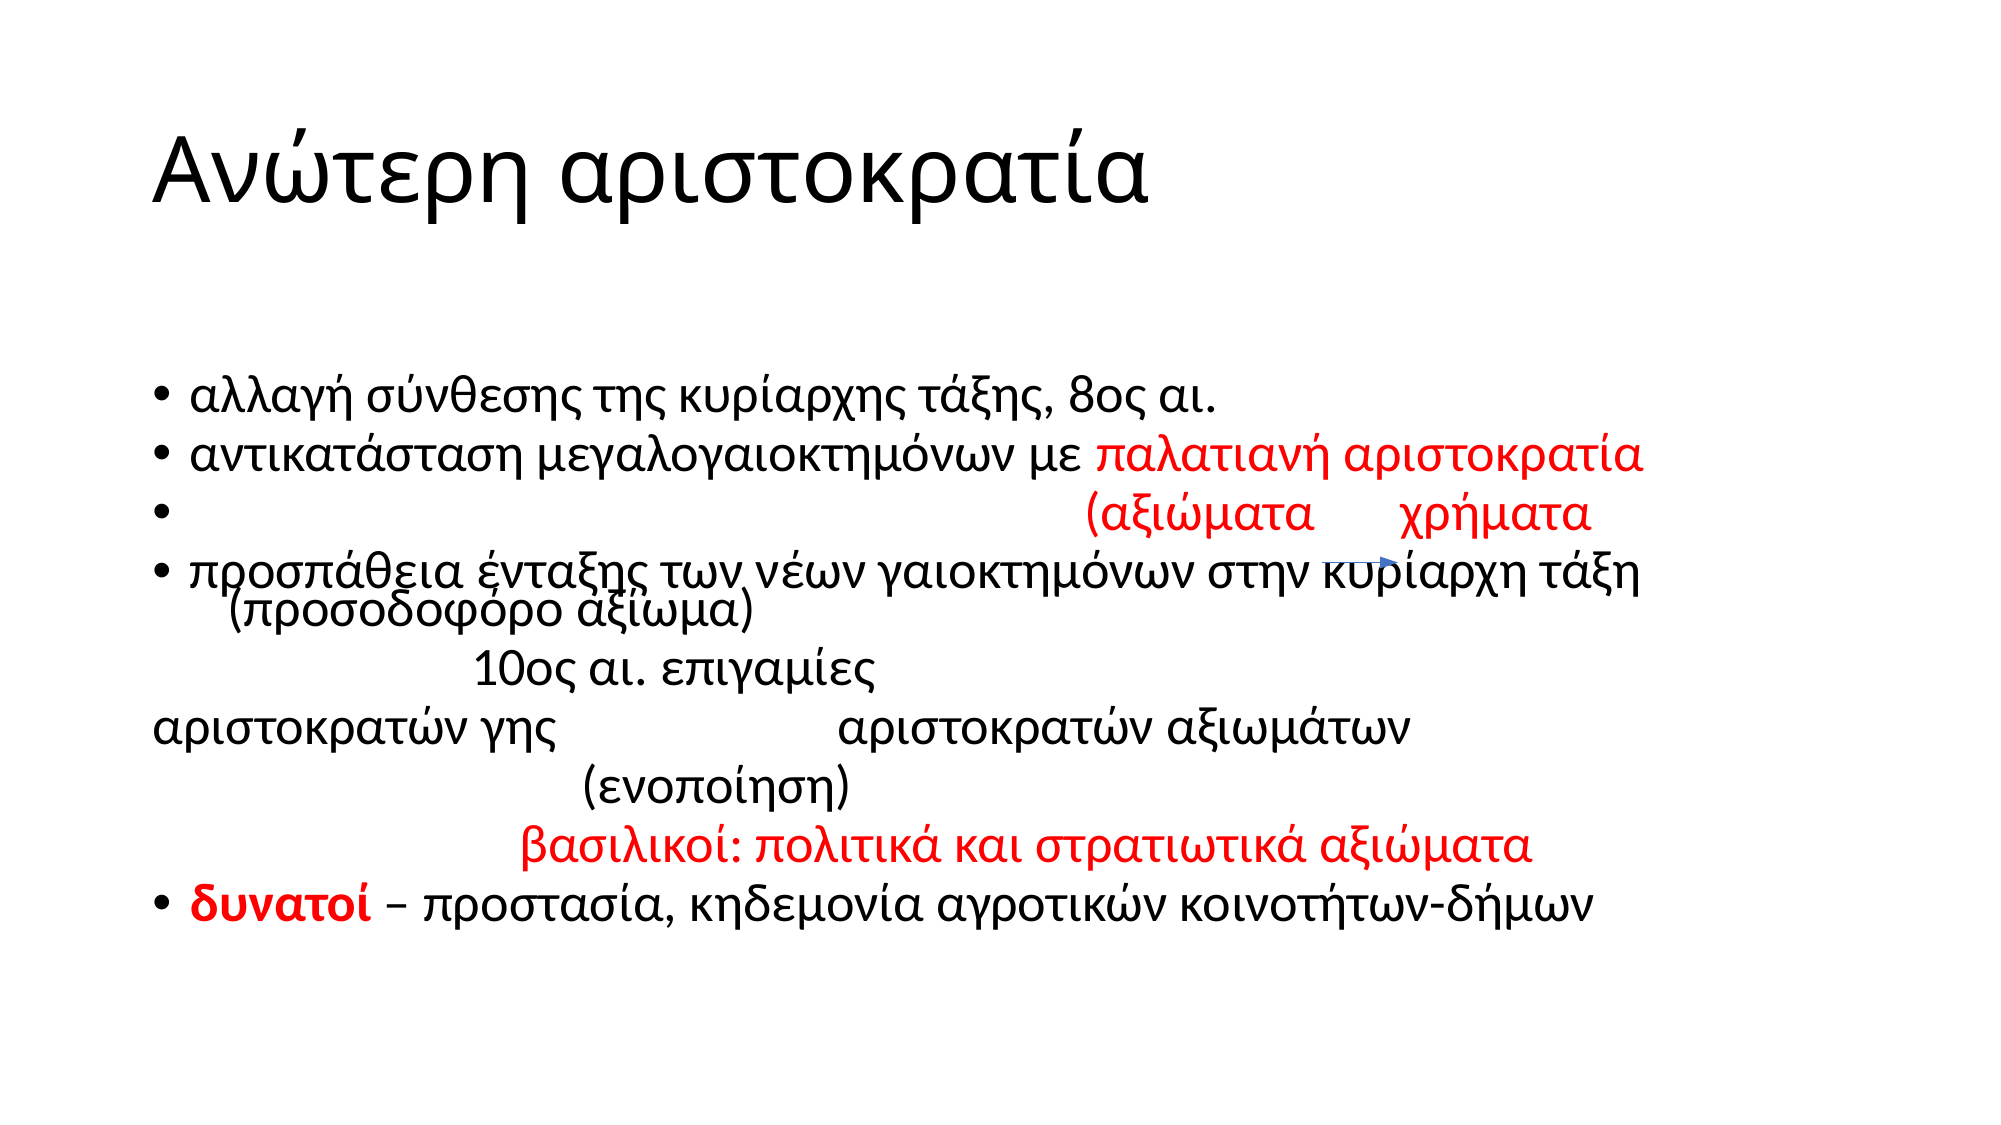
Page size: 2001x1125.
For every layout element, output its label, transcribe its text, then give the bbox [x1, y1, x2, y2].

title Ανώτερη αριστοκρατία [137, 59, 1863, 278]
list αλλαγή σύνθεσης της κυρίαρχης τάξης, 8ος αι. αντικατάσταση μεγαλογαιοκτημόνων με παλατιανή αριστοκρατία (αξιώματα χρήματα προσπάθεια ένταξης των νέων γαιοκτημόνων στην κυρίαρχη τάξη (προσοδοφόρο αξίωμα) 10ος αι. επιγαμίες αριστοκρατών γης αριστοκρατών αξιωμάτων (ενοποίηση) βασιλικοί: πολιτικά και στρατιωτικά αξιώματα δυνατοί – προστασία, κηδεμονία αγροτικών κοινοτήτων-δήμων [137, 299, 1863, 1014]
